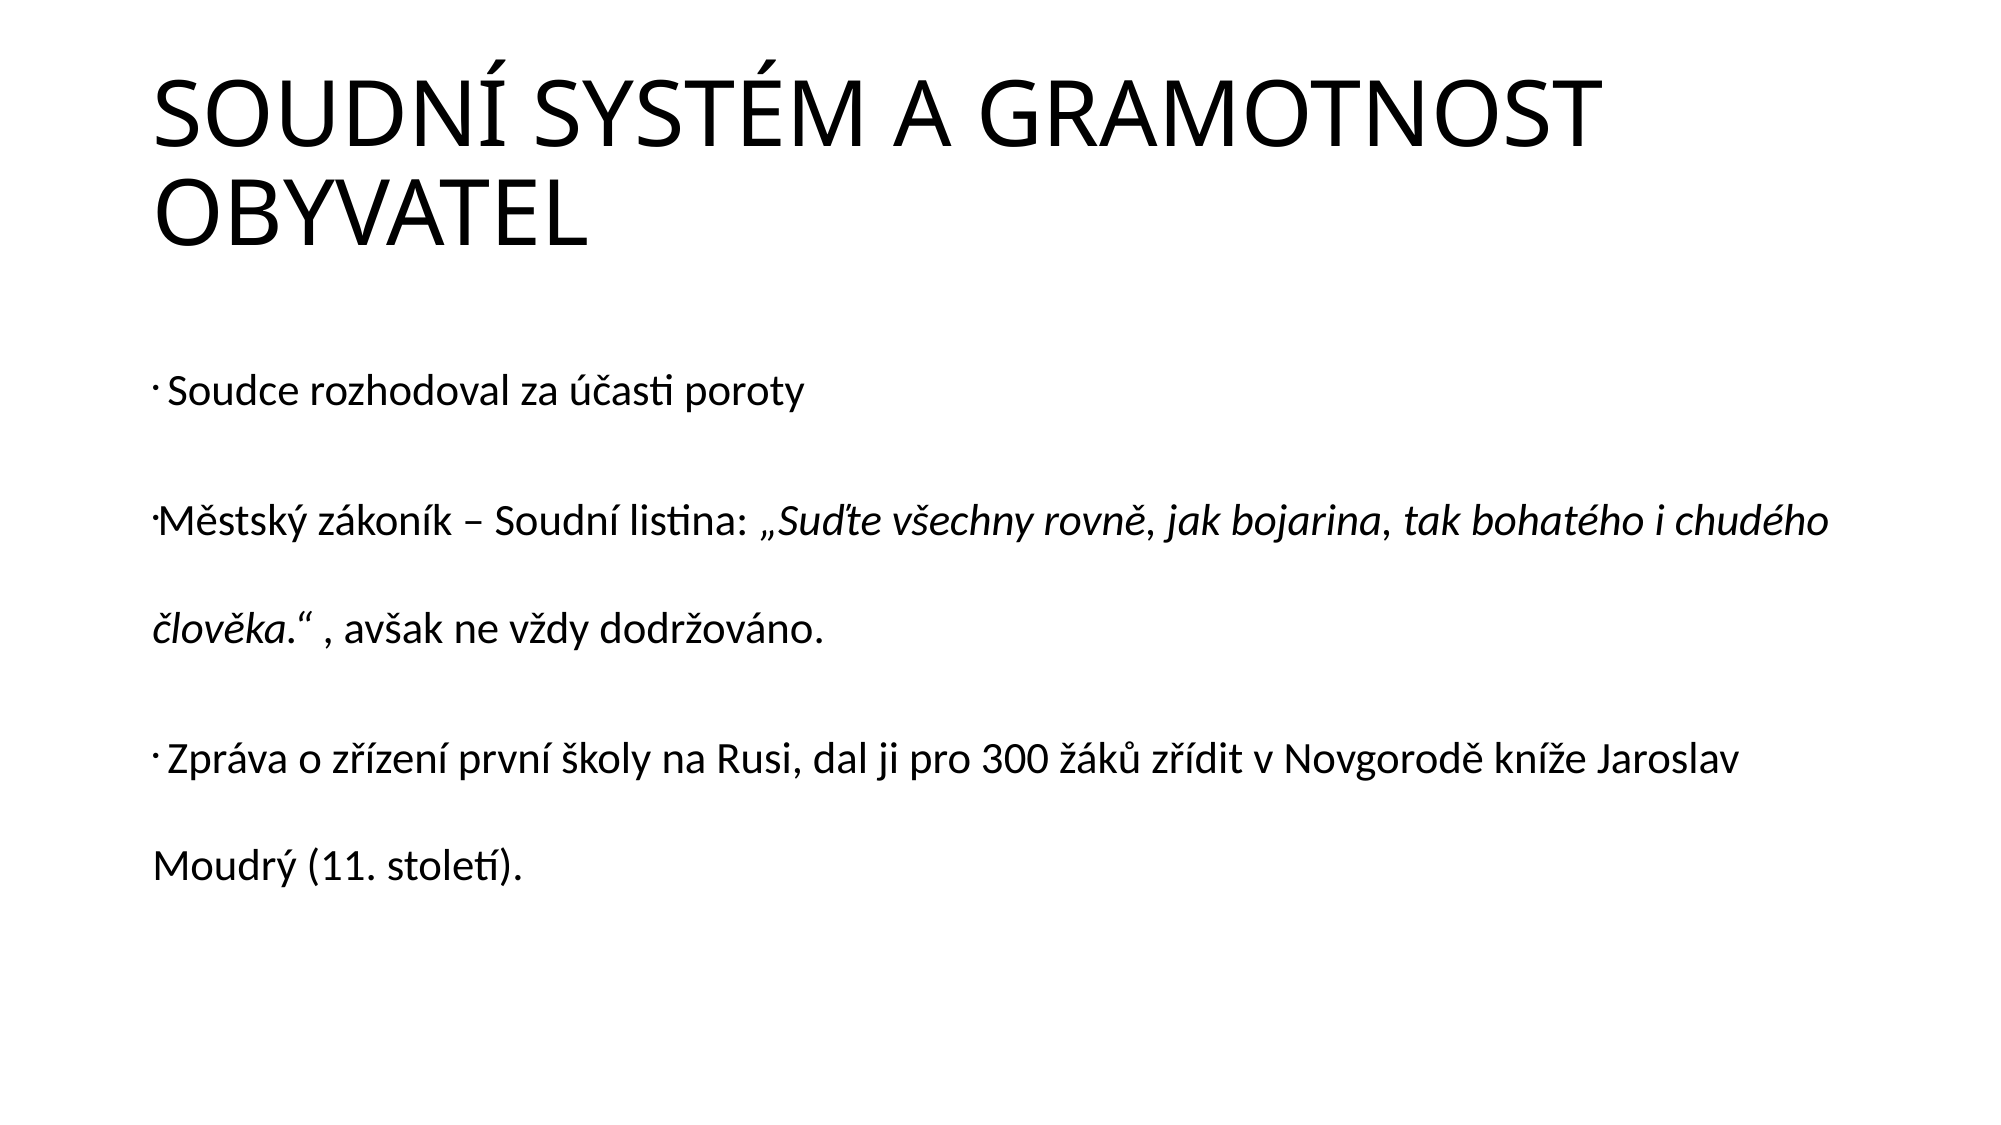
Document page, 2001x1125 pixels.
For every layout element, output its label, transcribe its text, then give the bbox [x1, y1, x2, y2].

title SOUDNÍ SYSTÉM A GRAMOTNOST OBYVATEL [137, 59, 1863, 278]
list Soudce rozhodoval za účasti poroty Městský zákoník – Soudní listina: „Suďte všechny rovně, jak bojarina, tak bohatého i chudého člověka.“ , avšak ne vždy dodržováno. Zpráva o zřízení první školy na Rusi, dal ji pro 300 žáků zřídit v Novgorodě kníže Jaroslav Moudrý (11. století). [137, 299, 1863, 1014]
